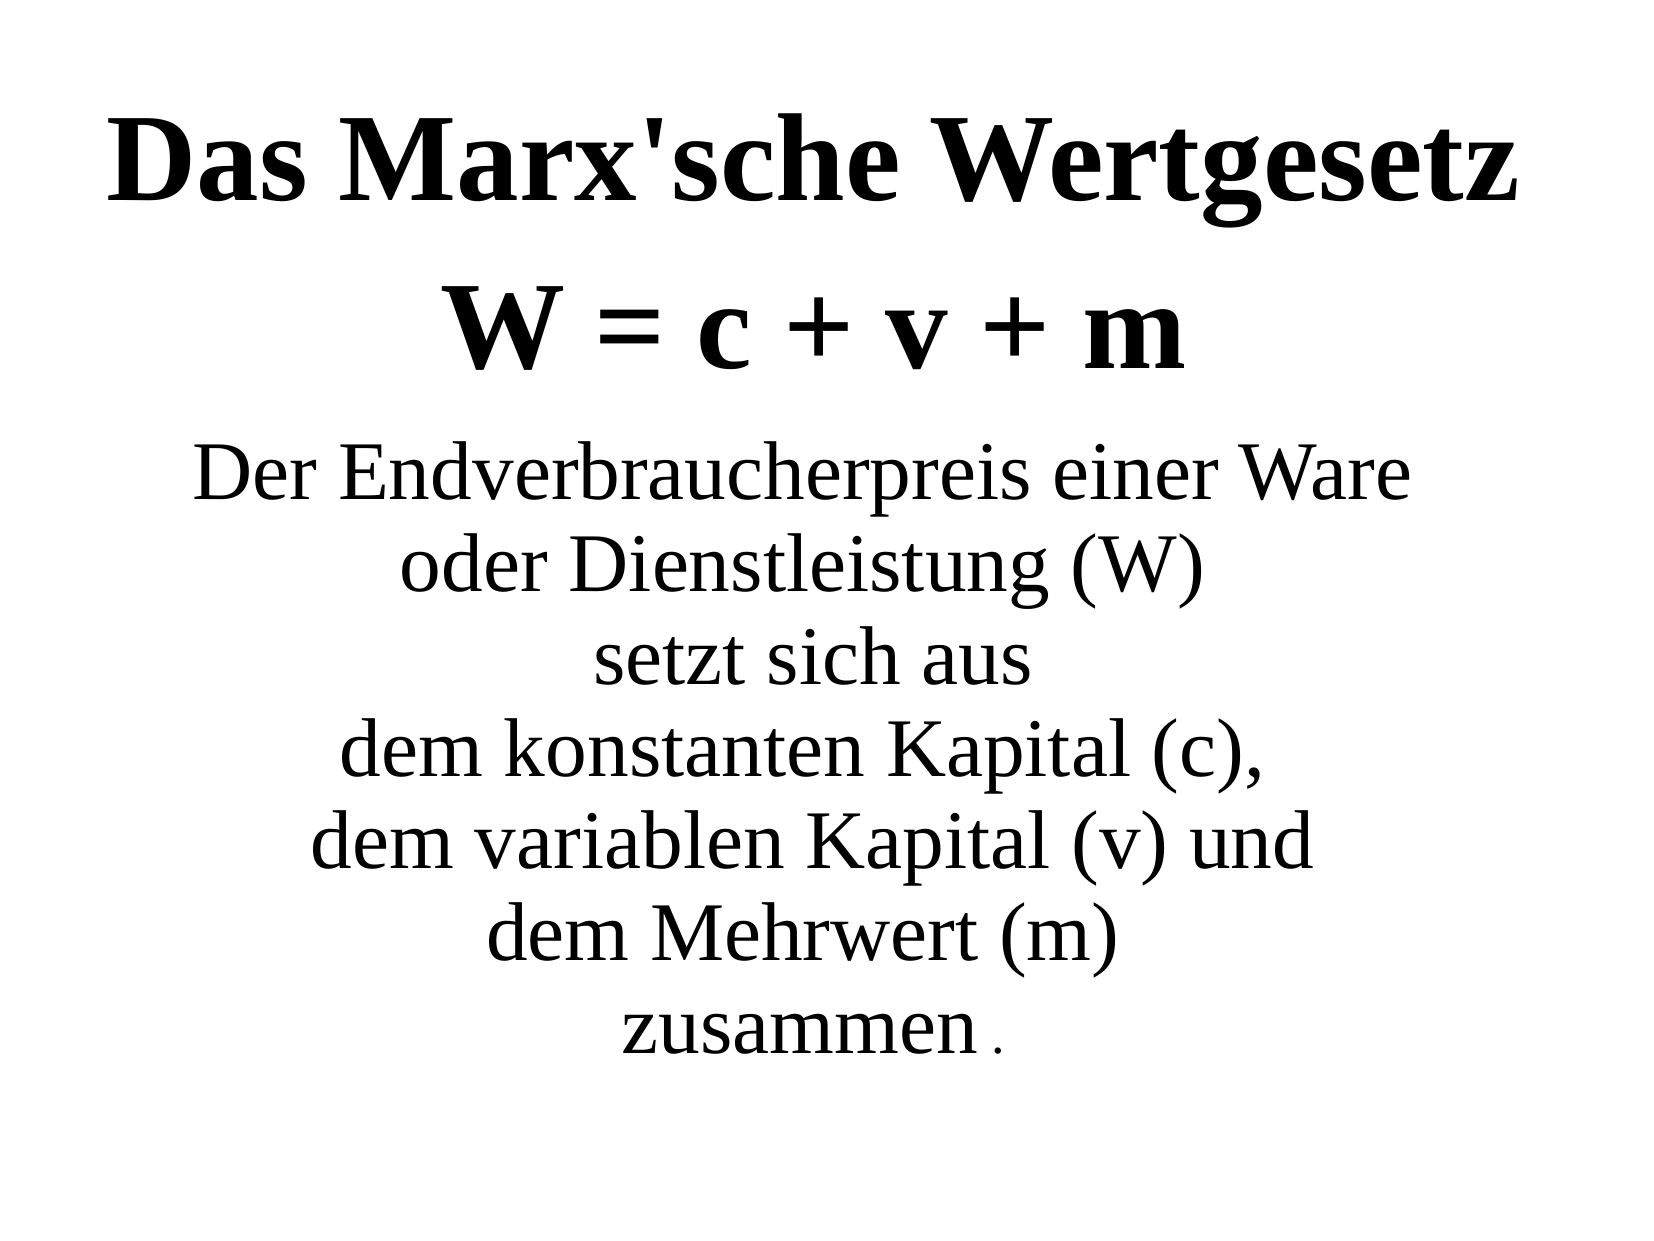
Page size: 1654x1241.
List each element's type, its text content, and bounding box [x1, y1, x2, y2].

text_box Das Marx'sche Wertgesetz W = c + v + m Der Endverbraucherpreis einer Ware oder Dienstleistung (W) setzt sich aus dem konstanten Kapital (c), dem variablen Kapital (v) und dem Mehrwert (m) zusammen . [91, 82, 1563, 1079]
